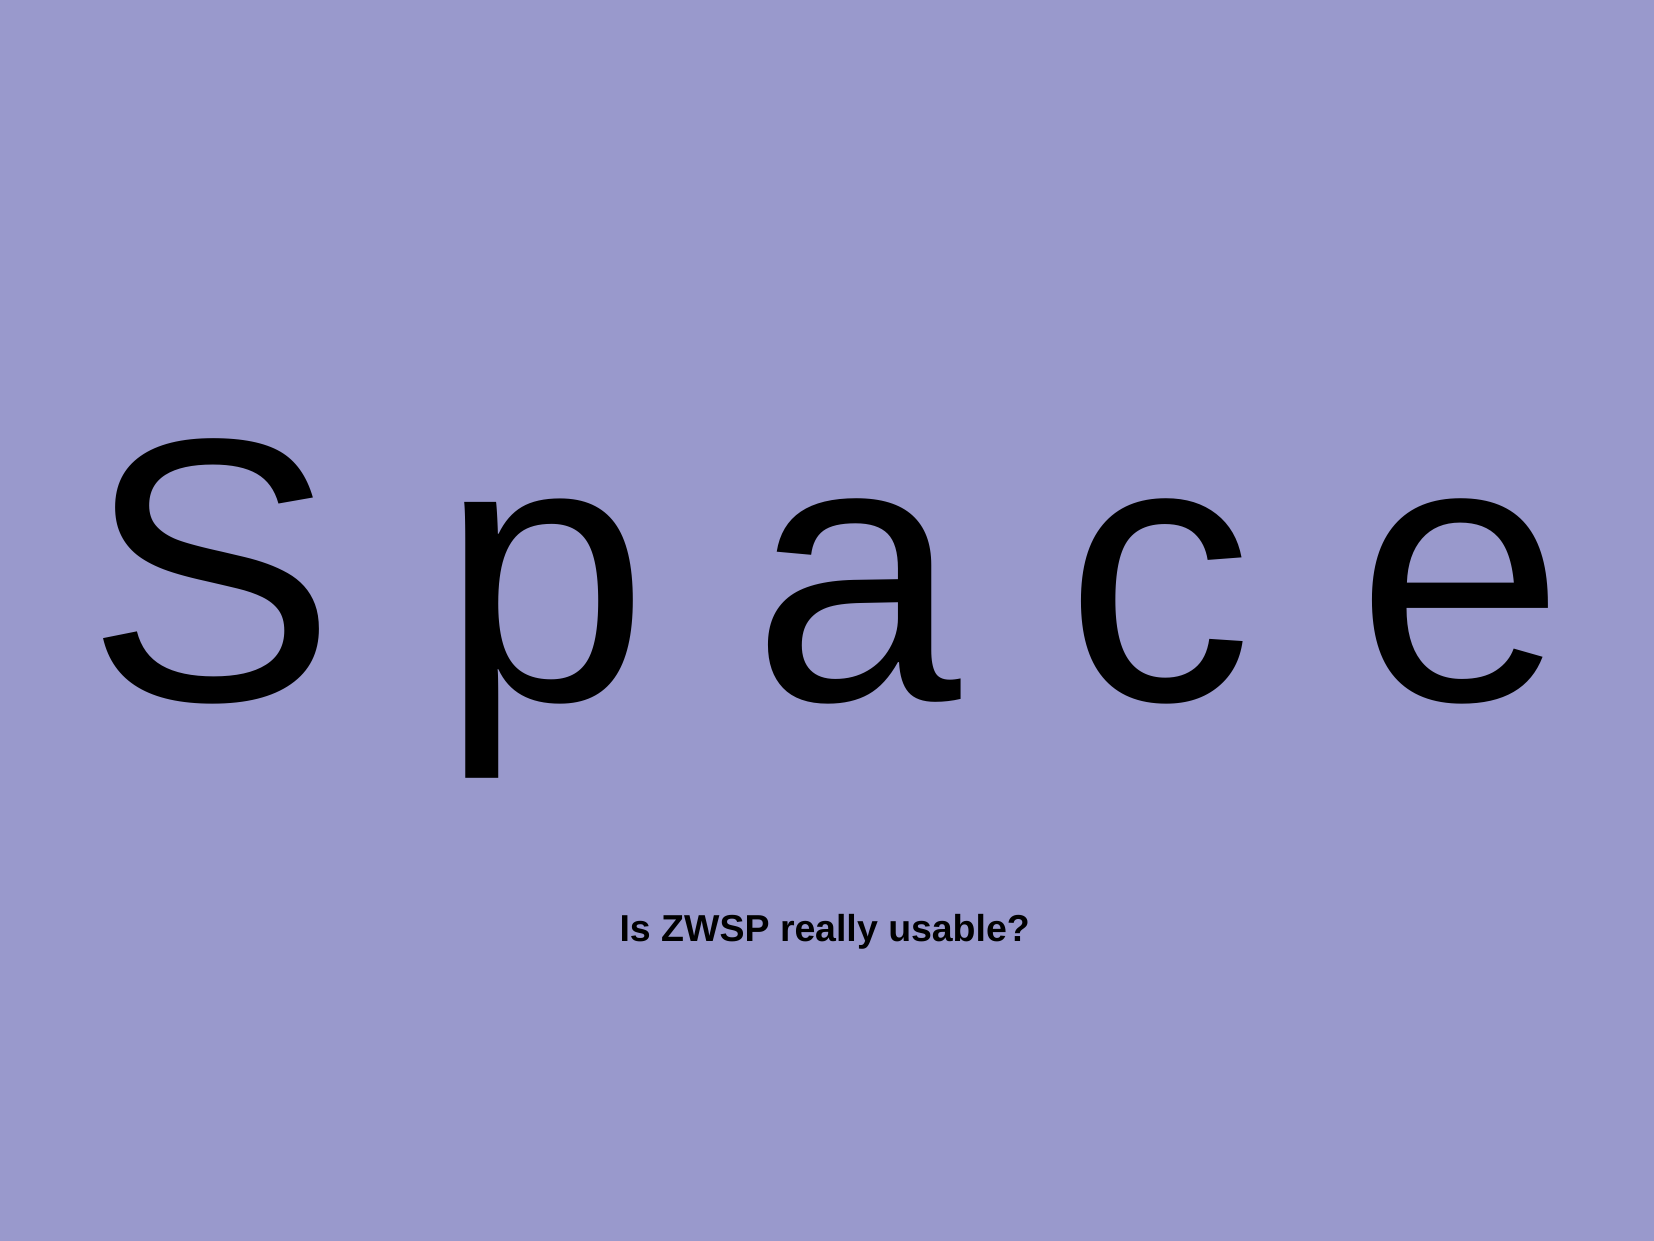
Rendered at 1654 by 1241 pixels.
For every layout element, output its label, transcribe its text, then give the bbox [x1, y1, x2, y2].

title S p a c e [82, 360, 1571, 780]
text_box Is ZWSP really usable? [0, 900, 1651, 959]
